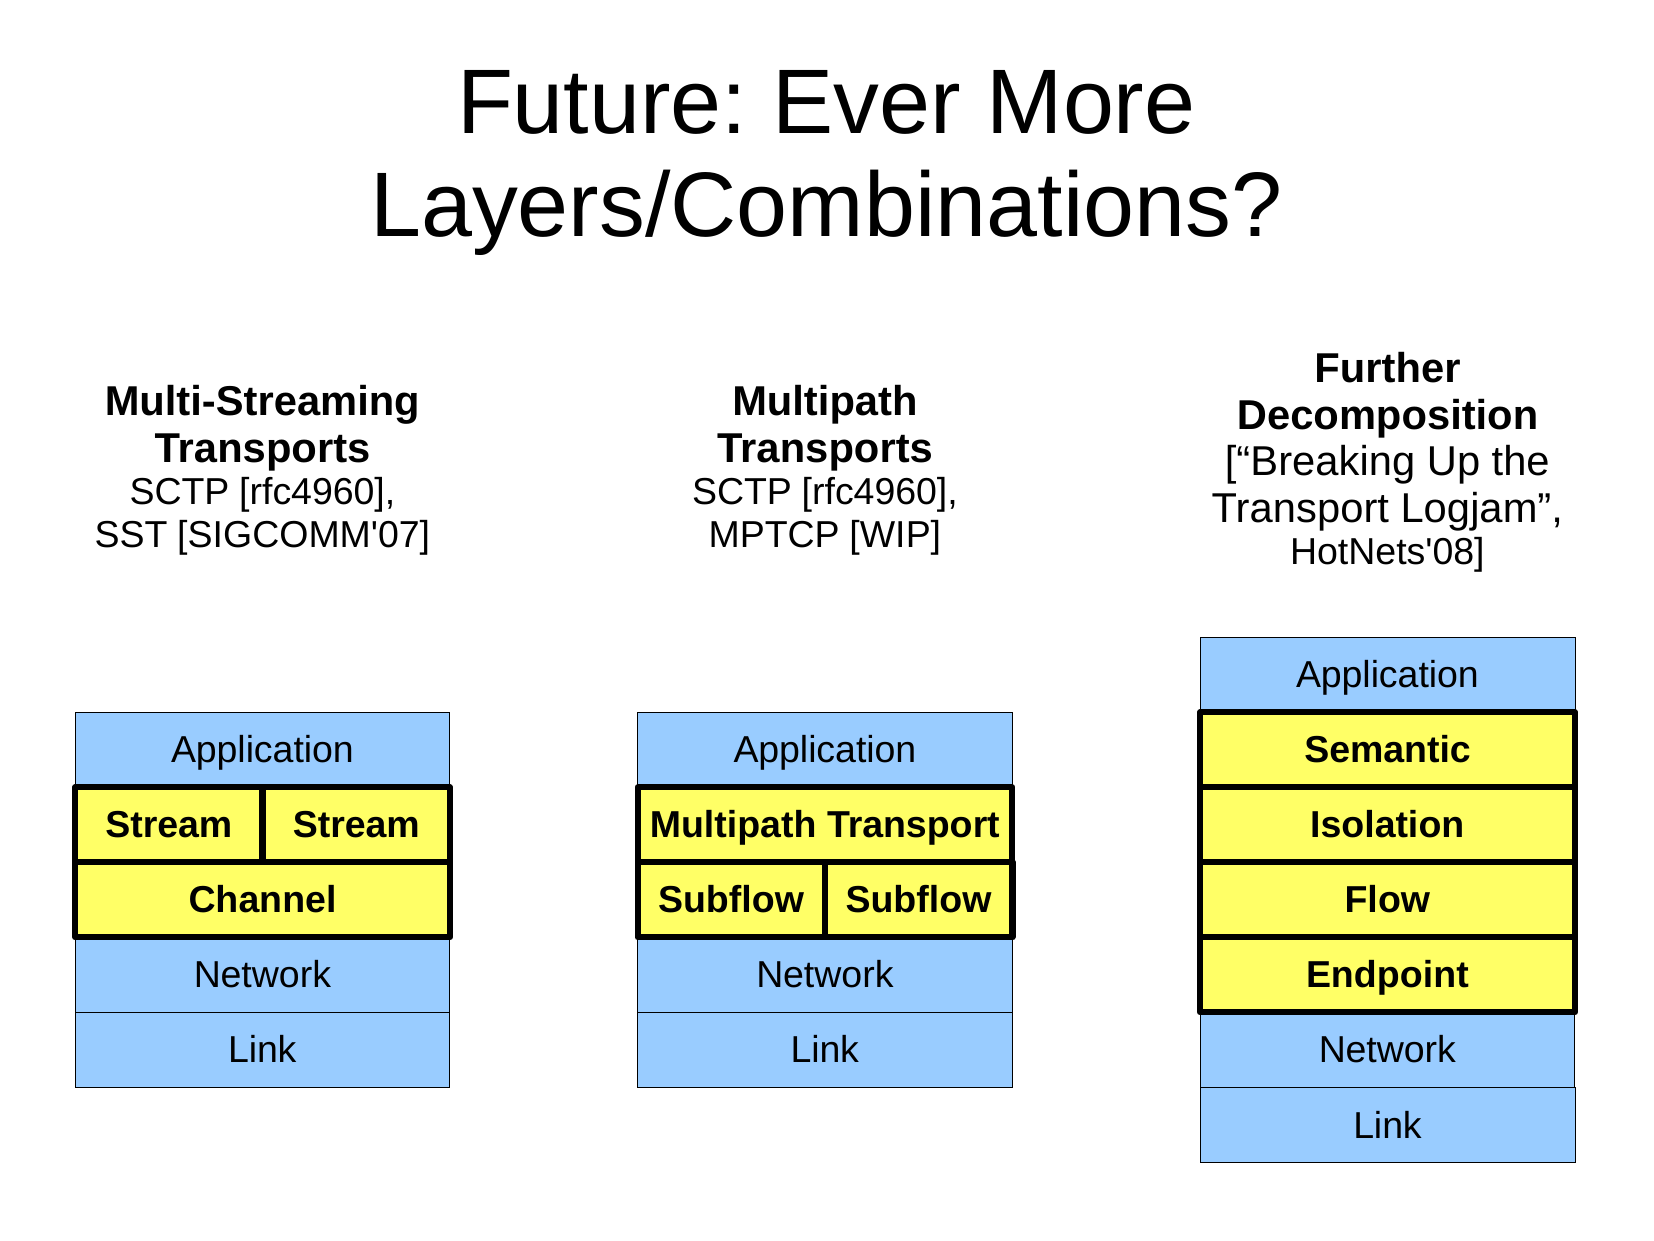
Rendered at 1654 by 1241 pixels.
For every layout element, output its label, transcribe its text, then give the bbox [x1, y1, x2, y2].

text_box Application [1200, 637, 1576, 712]
text_box Endpoint [1200, 938, 1576, 1013]
text_box Semantic [1200, 712, 1576, 787]
text_box Multipath Transport [637, 787, 1013, 863]
text_box Subflow [637, 863, 825, 938]
text_box Stream [262, 787, 450, 862]
text_box Channel [75, 862, 451, 938]
text_box Subflow [825, 862, 1013, 938]
text_box Application [75, 712, 450, 787]
text_box Multi-Streaming Transports SCTP [rfc4960], SST [SIGCOMM'07] [75, 370, 451, 563]
text_box Application [637, 712, 1013, 787]
text_box Link [1200, 1087, 1576, 1163]
text_box Stream [75, 787, 262, 862]
text_box Multipath Transports SCTP [rfc4960], MPTCP [WIP] [637, 370, 1013, 563]
text_box Network [1200, 1013, 1575, 1087]
text_box Network [637, 938, 1013, 1012]
text_box Isolation [1200, 787, 1576, 863]
text_box Network [75, 938, 450, 1012]
text_box Link [75, 1012, 450, 1088]
text_box Link [637, 1012, 1013, 1088]
text_box Further Decomposition [“Breaking Up the Transport Logjam”, HotNets'08] [1162, 337, 1613, 581]
title Future: Ever More Layers/Combinations? [82, 49, 1571, 257]
text_box Flow [1200, 863, 1576, 938]
